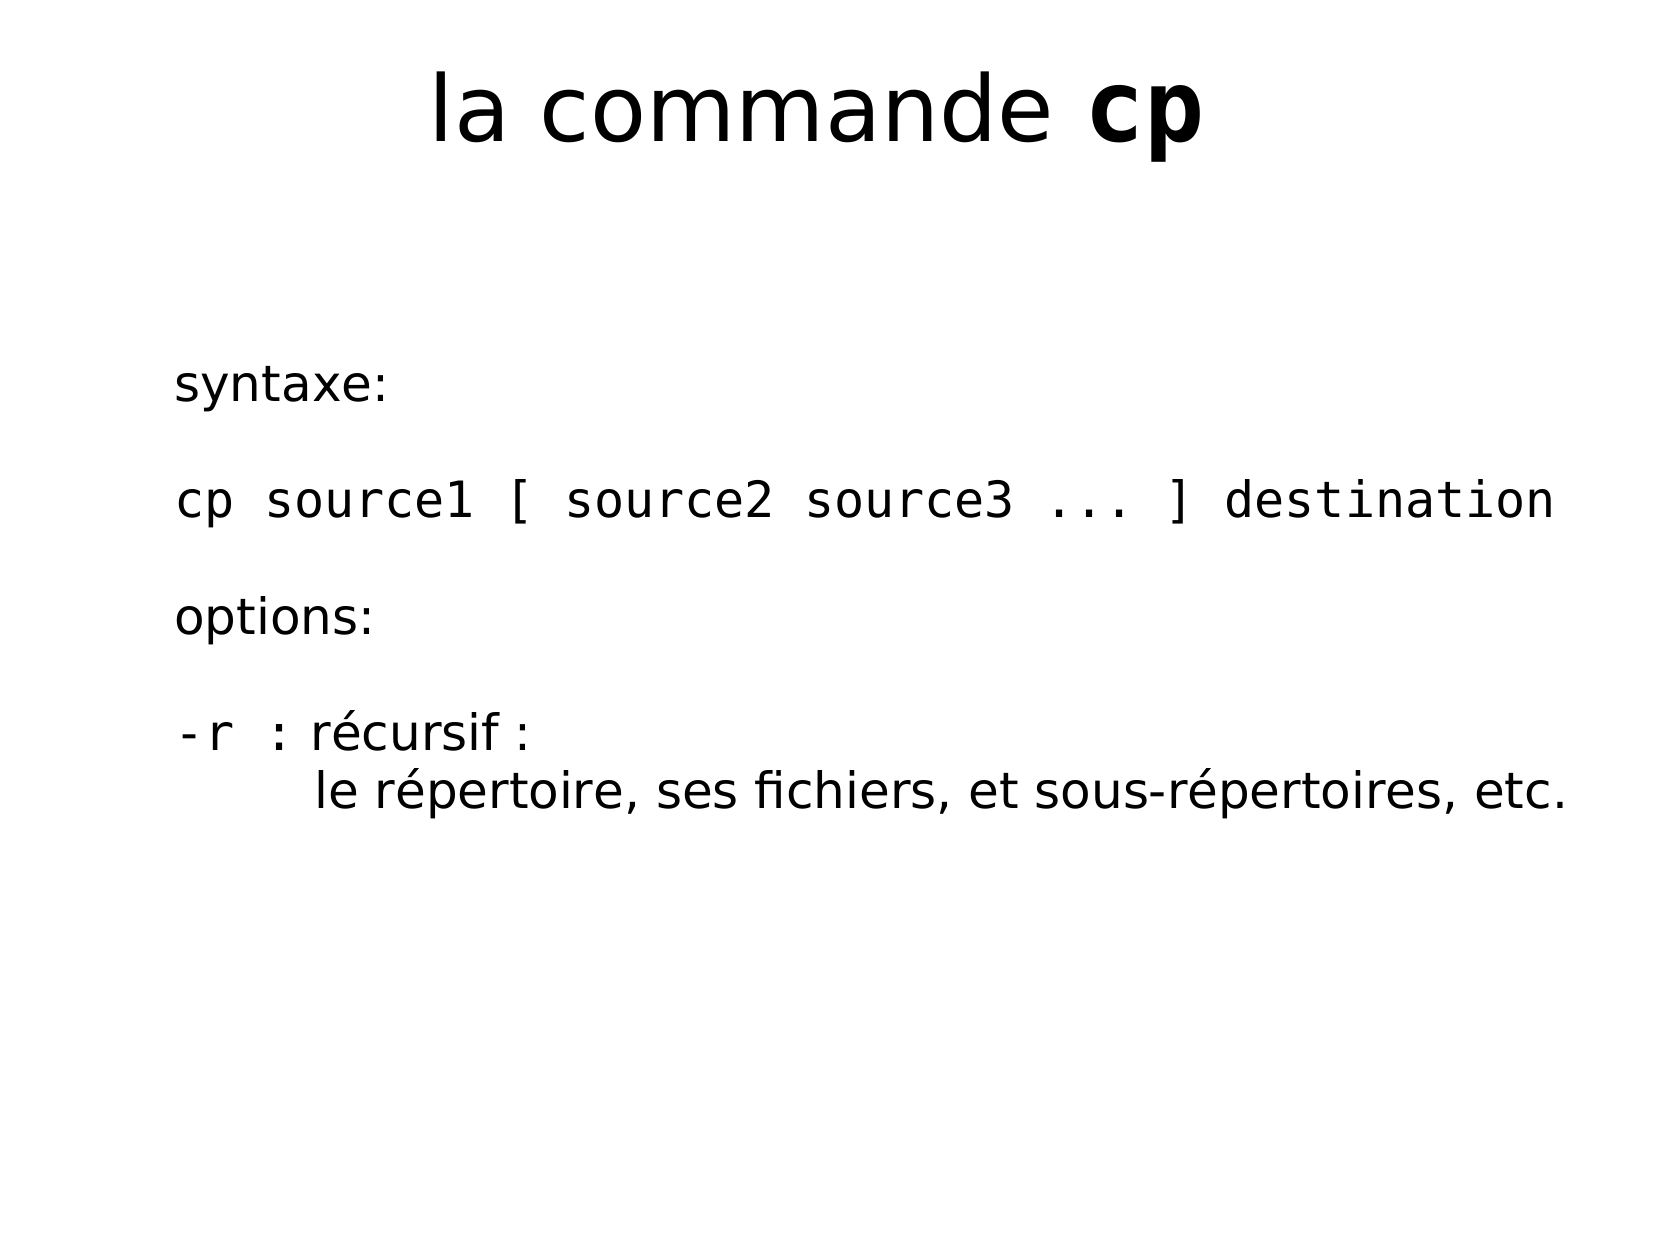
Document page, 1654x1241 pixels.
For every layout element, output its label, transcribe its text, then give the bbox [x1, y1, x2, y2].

text_box syntaxe: cp source1 [ source2 source3 ... ] destination options: -r : récursif : le répertoire, ses fichiers, et sous-répertoires, etc. [174, 354, 1611, 938]
title la commande cp [126, 40, 1508, 173]
